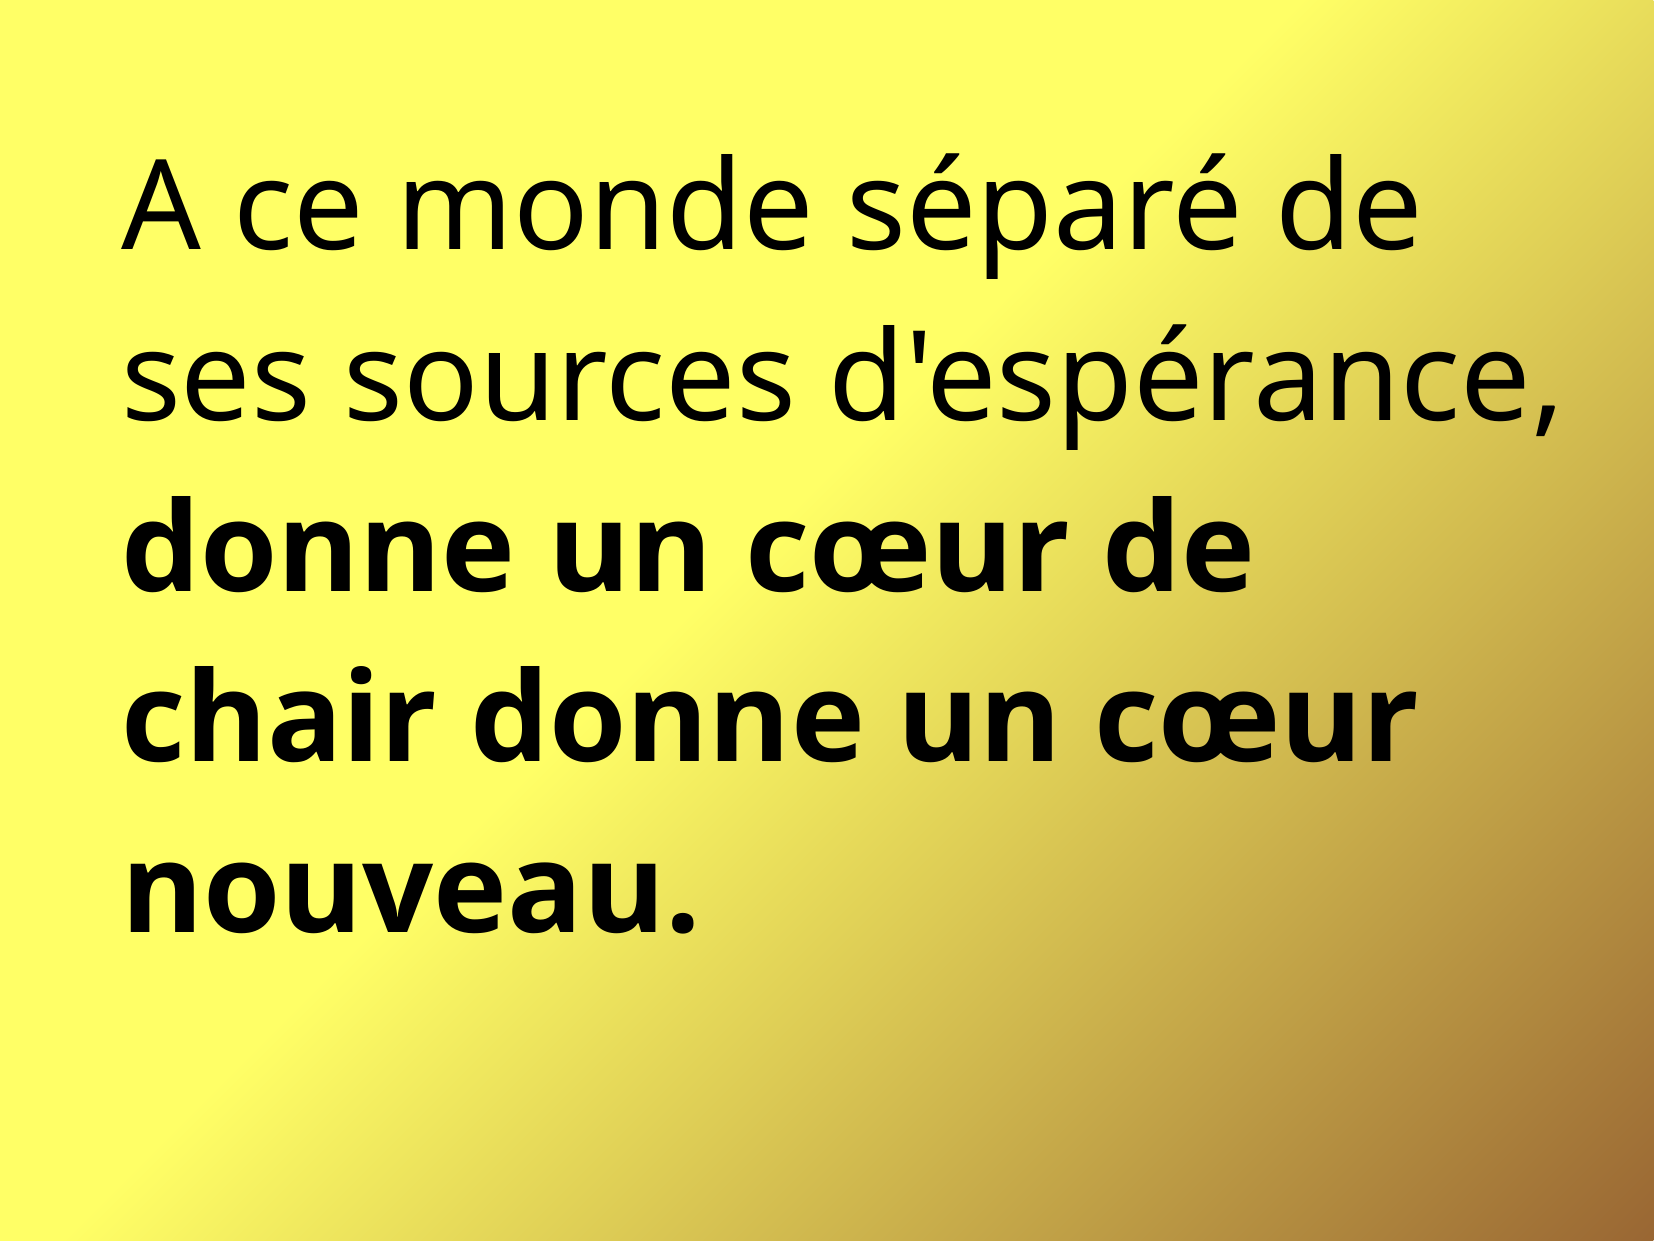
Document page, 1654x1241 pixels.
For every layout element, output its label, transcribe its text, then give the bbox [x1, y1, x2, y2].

text_box A ce monde séparé de ses sources d'espérance, donne un cœur de chair donne un cœur nouveau. [35, 108, 1607, 1170]
